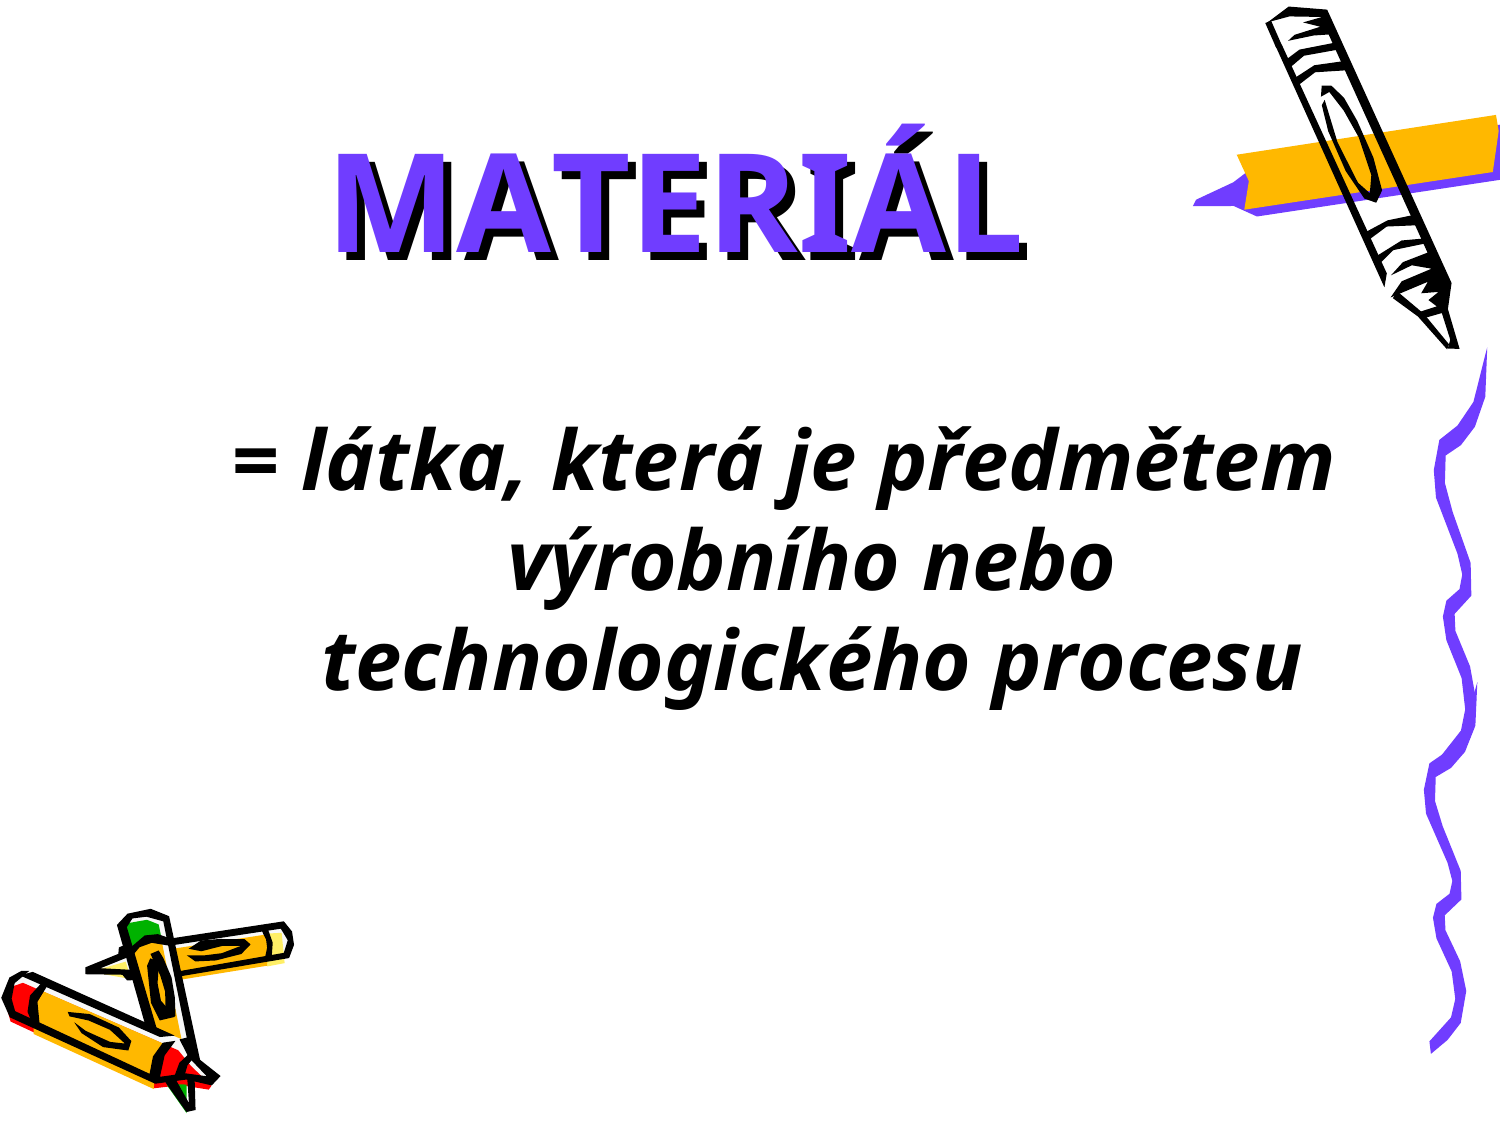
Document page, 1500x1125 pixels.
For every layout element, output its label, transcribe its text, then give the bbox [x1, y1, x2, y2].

title MATERIÁL [112, 24, 1240, 288]
list = látka, která je předmětem výrobního nebo technologického procesu [88, 399, 1424, 740]
